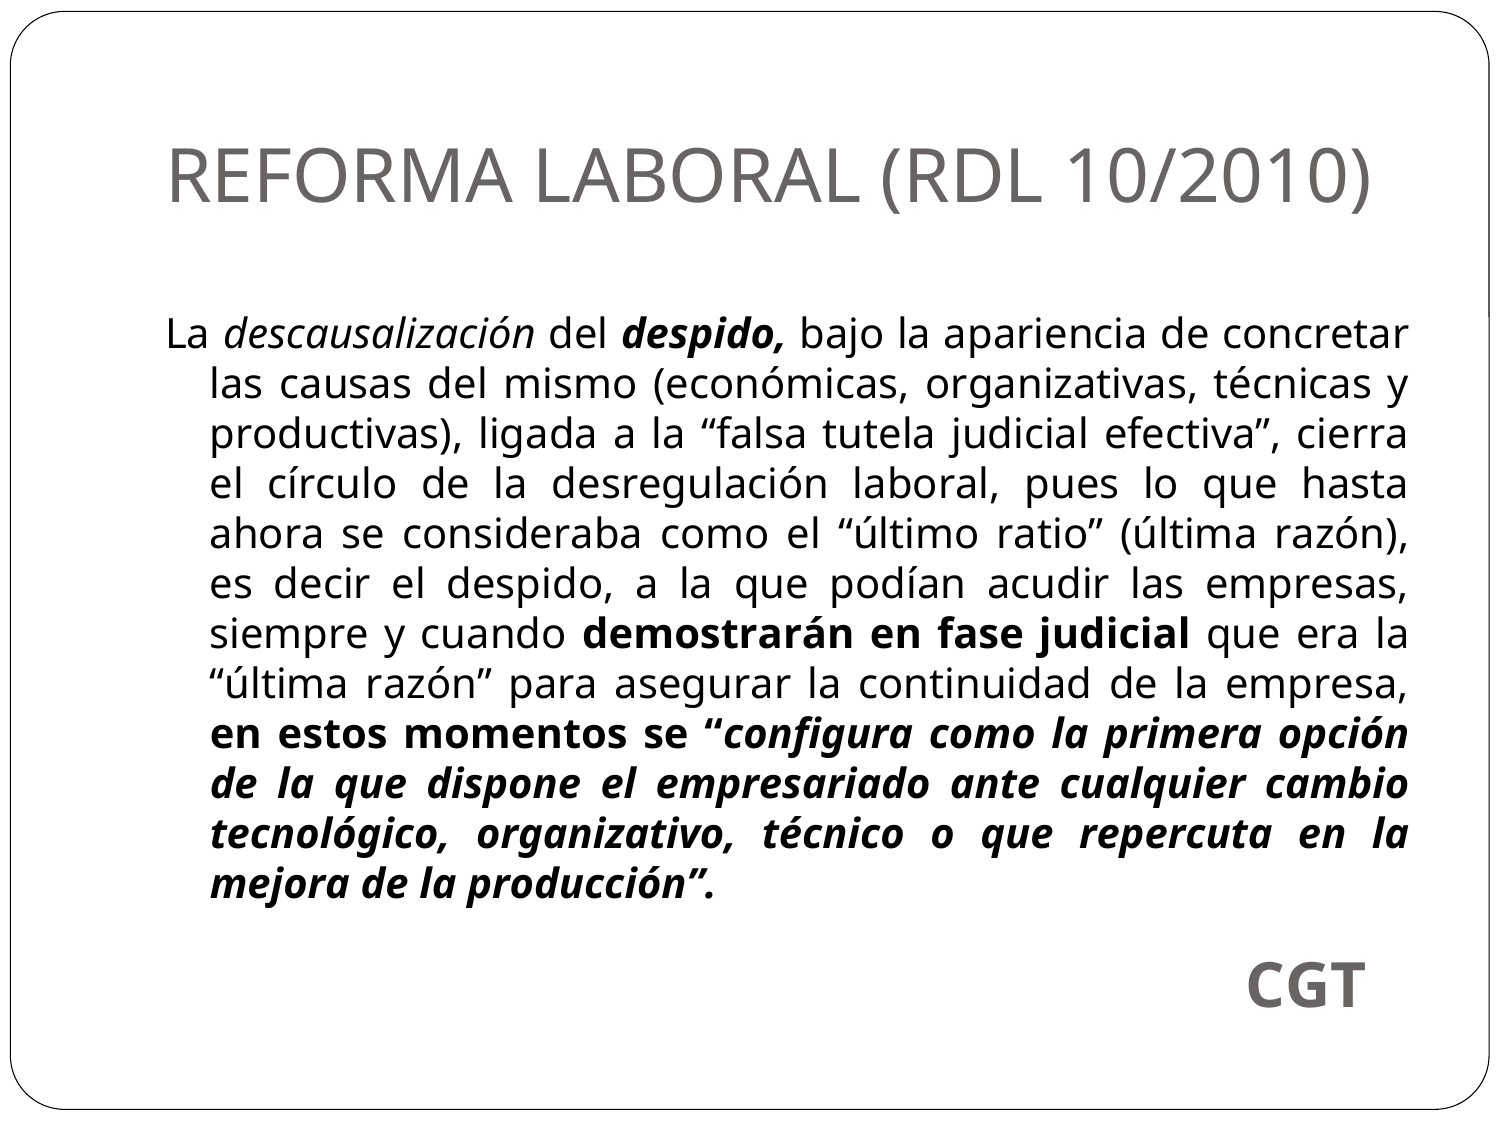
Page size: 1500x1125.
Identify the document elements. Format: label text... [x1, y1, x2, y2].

text_box CGT [1230, 937, 1500, 1028]
title REFORMA LABORAL (RDL 10/2010) [150, 29, 1426, 233]
list La descausalización del despido, bajo la apariencia de concretar las causas del mismo (económicas, organizativas, técnicas y productivas), ligada a la “falsa tutela judicial efectiva”, cierra el círculo de la desregulación laboral, pues lo que hasta ahora se consideraba como el “último ratio” (última razón), es decir el despido, a la que podían acudir las empresas, siempre y cuando demostrarán en fase judicial que era la “última razón” para asegurar la continuidad de la empresa, en estos momentos se “configura como la primera opción de la que dispone el empresariado ante cualquier cambio tecnológico, organizativo, técnico o que repercuta en la mejora de la producción”. [150, 237, 1426, 1077]
